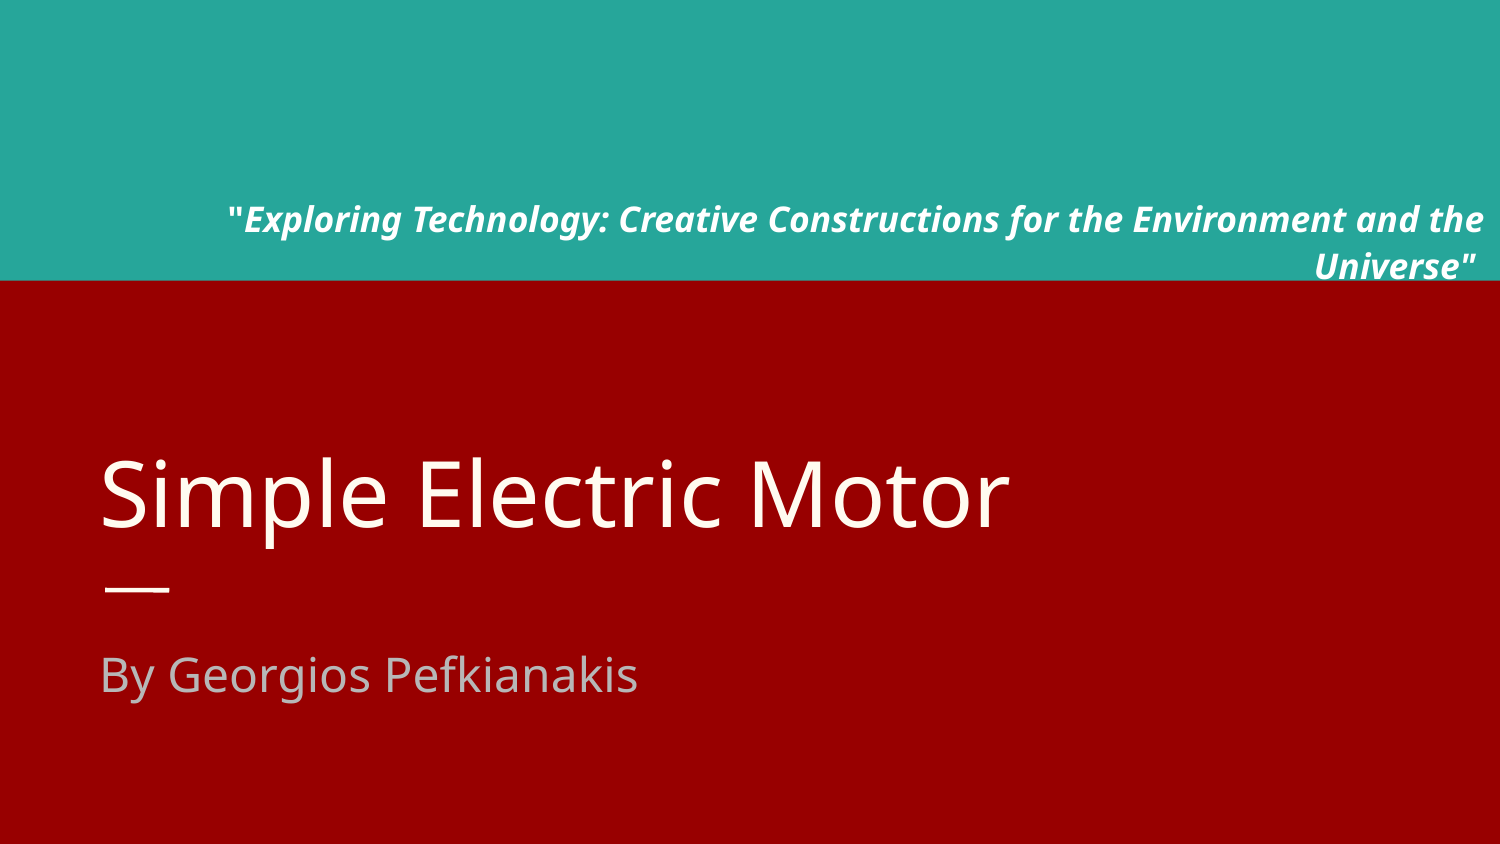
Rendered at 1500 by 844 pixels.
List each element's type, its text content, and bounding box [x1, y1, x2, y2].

subtitle By Georgios Pefkianakis [84, 630, 1416, 760]
title Simple Electric Motor [84, 310, 1416, 561]
text_box "Exploring Technology: Creative Constructions for the Environment and the Universe" [84, 177, 1500, 302]
